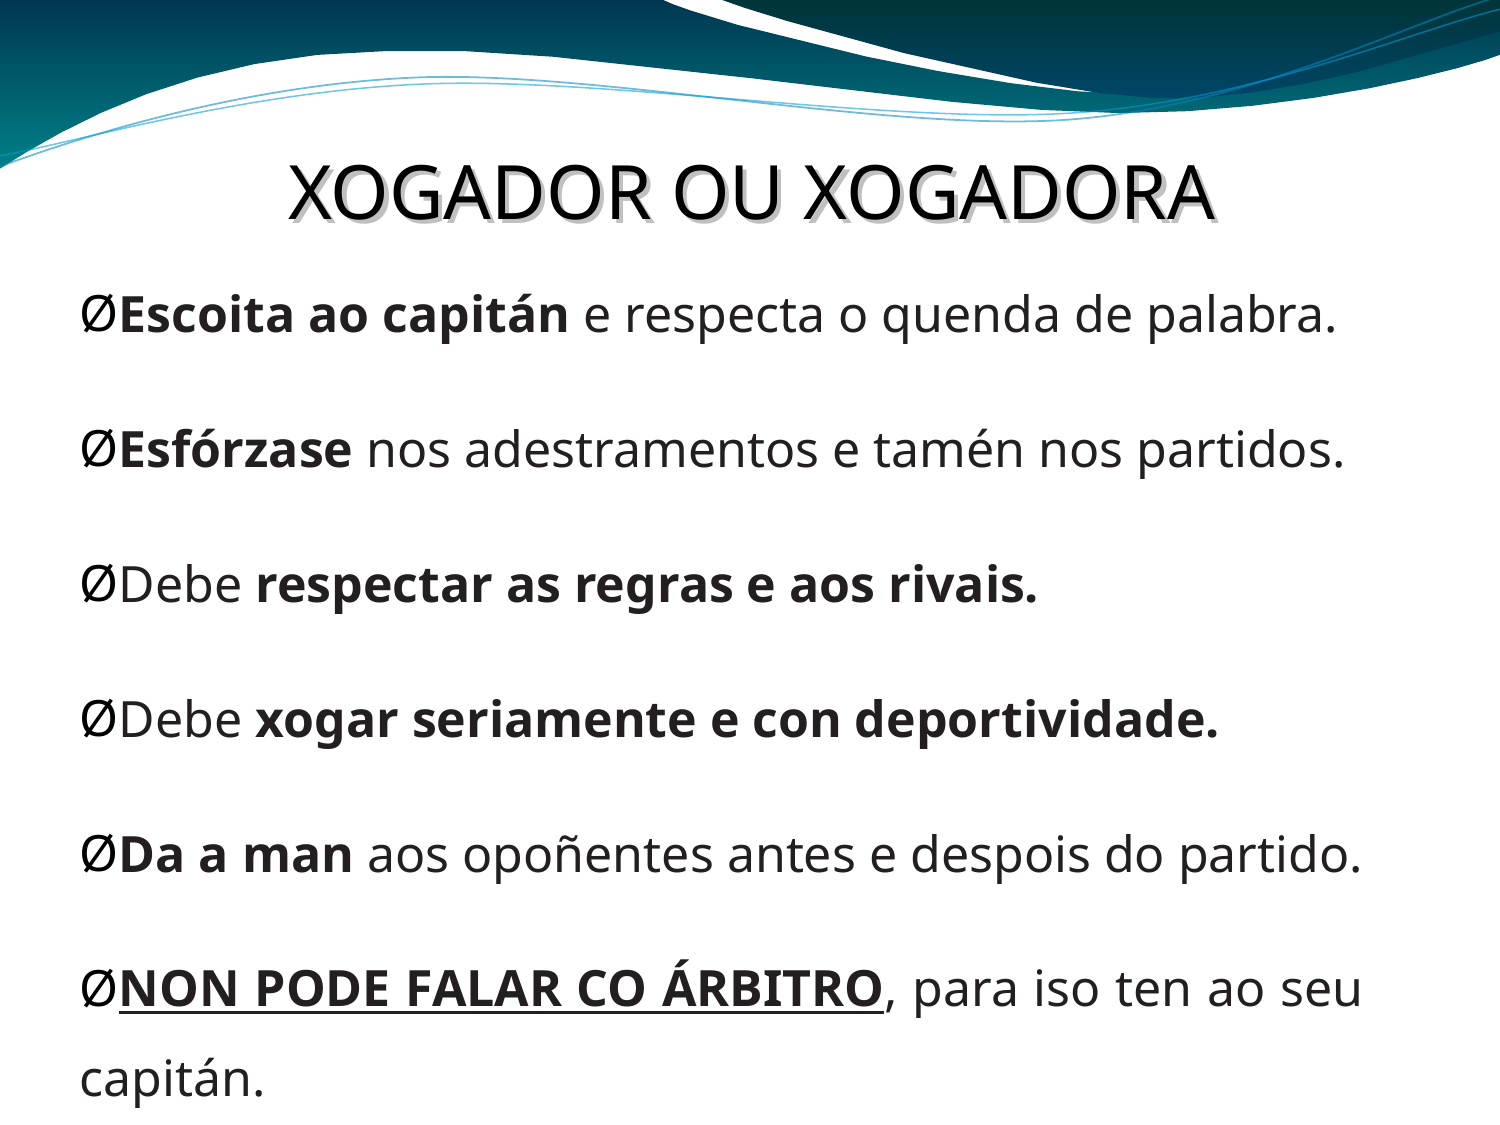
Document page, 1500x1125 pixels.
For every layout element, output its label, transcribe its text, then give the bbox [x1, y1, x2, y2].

text_box XOGADOR OU XOGADORA [214, 137, 1289, 242]
text_box Escoita ao capitán e respecta o quenda de palabra. Esfórzase nos adestramentos e tamén nos partidos. Debe respectar as regras e aos rivais. Debe xogar seriamente e con deportividade. Da a man aos opoñentes antes e despois do partido. NON PODE FALAR CO ÁRBITRO, para iso ten ao seu capitán. [65, 245, 1439, 1114]
